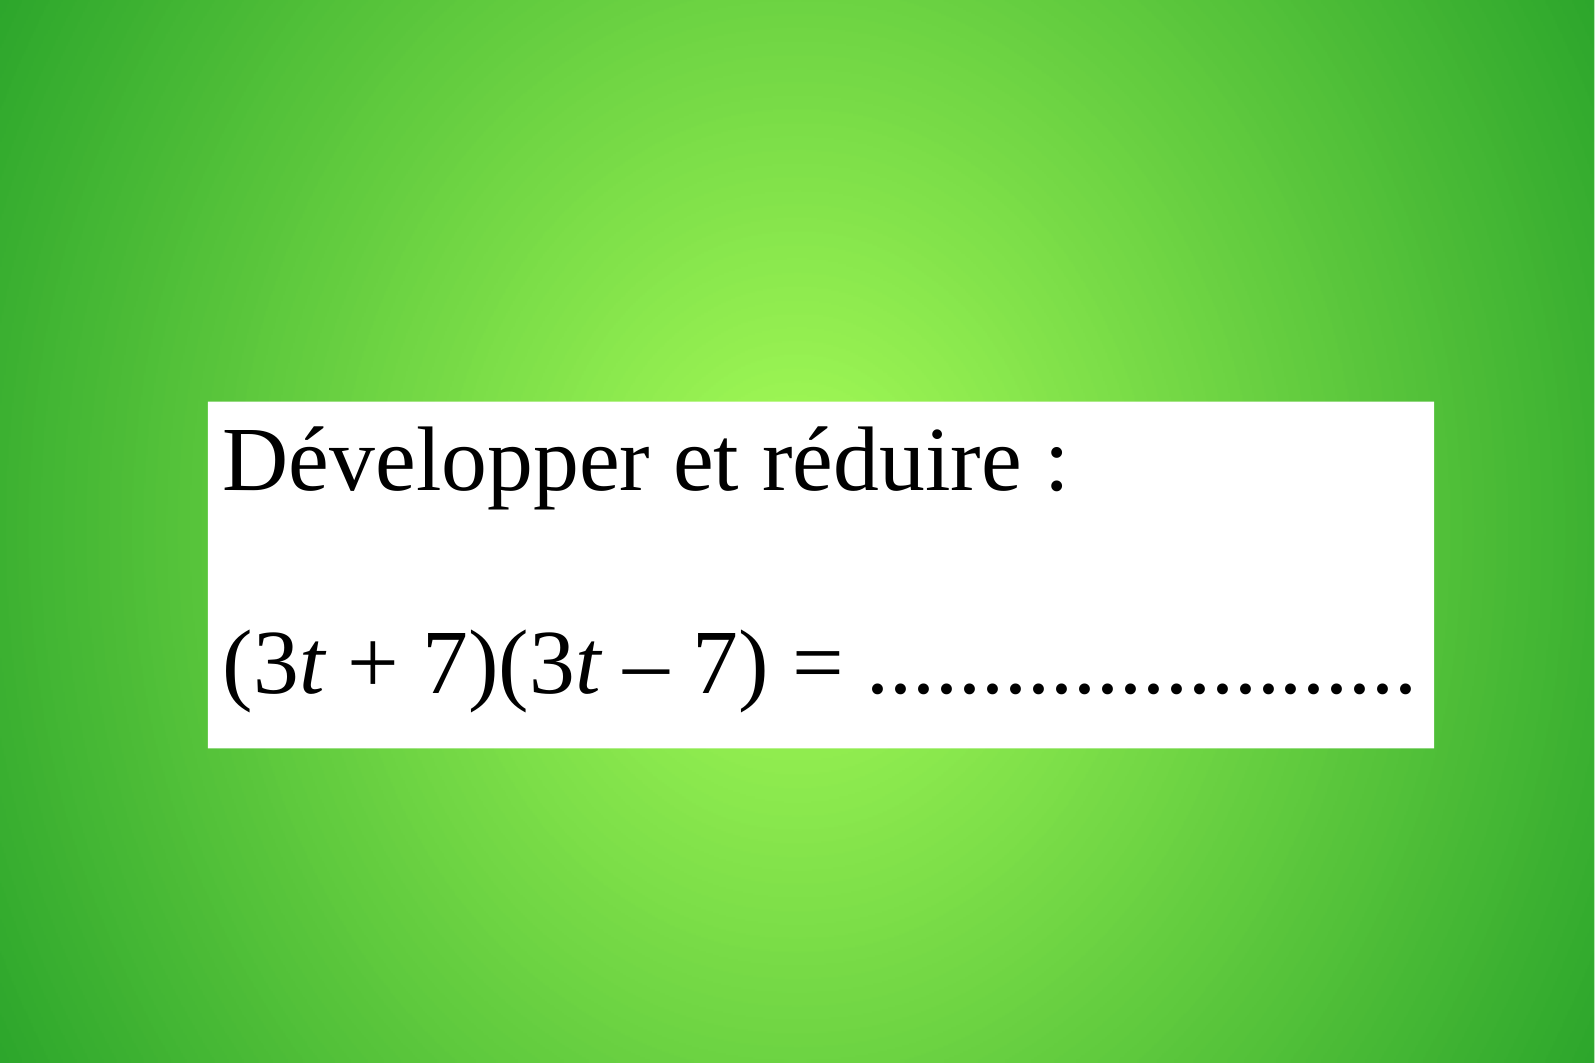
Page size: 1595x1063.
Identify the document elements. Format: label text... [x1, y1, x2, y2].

text_box Développer et réduire : (3t + 7)(3t – 7) = ........................ [207, 401, 1435, 749]
picture [0, 0, 1595, 1063]
